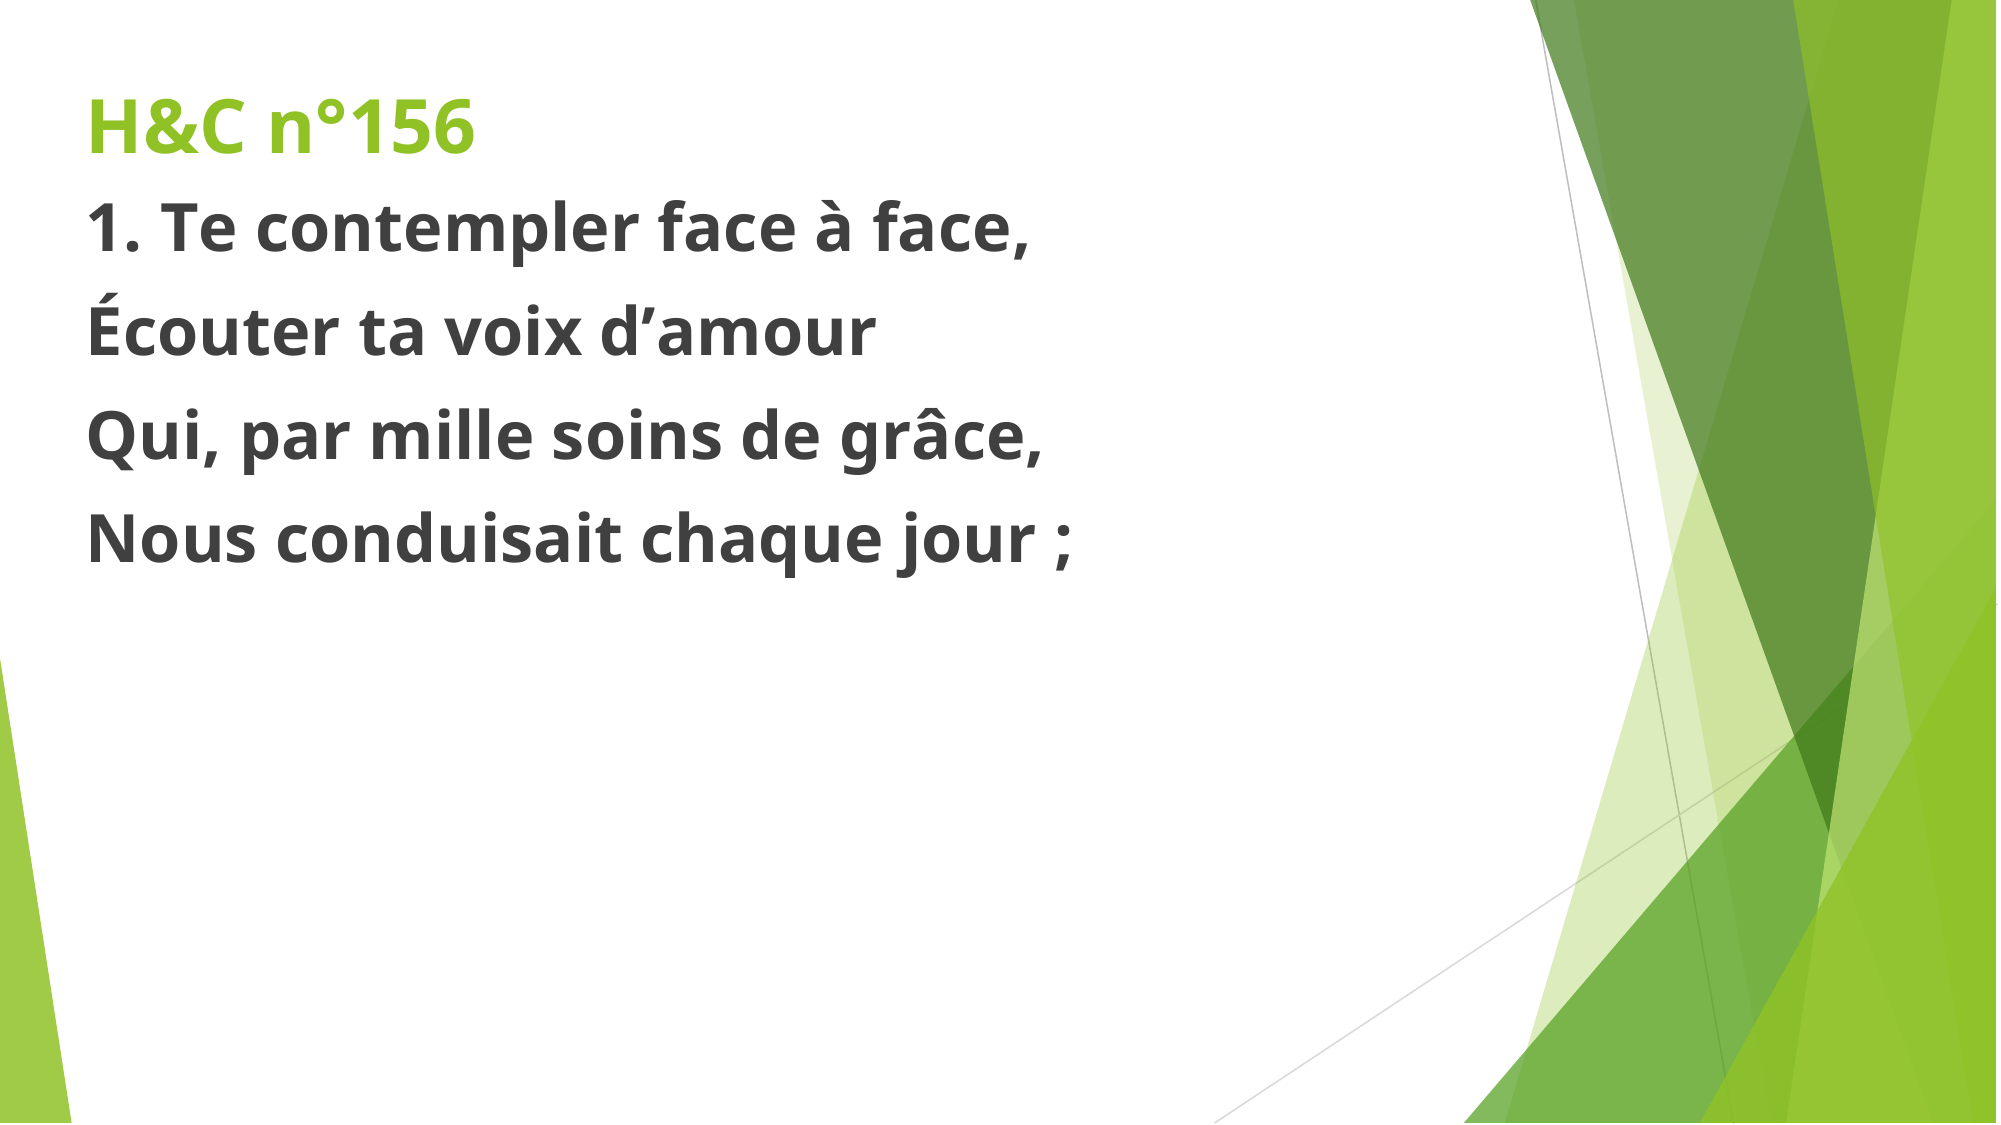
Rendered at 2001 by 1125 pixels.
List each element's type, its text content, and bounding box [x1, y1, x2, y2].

text_box 1. Te contempler face à face, Écouter ta voix d’amour Qui, par mille soins de grâce, Nous conduisait chaque jour ; [70, 165, 2001, 1037]
text_box H&C n°156 [70, 70, 1522, 165]
